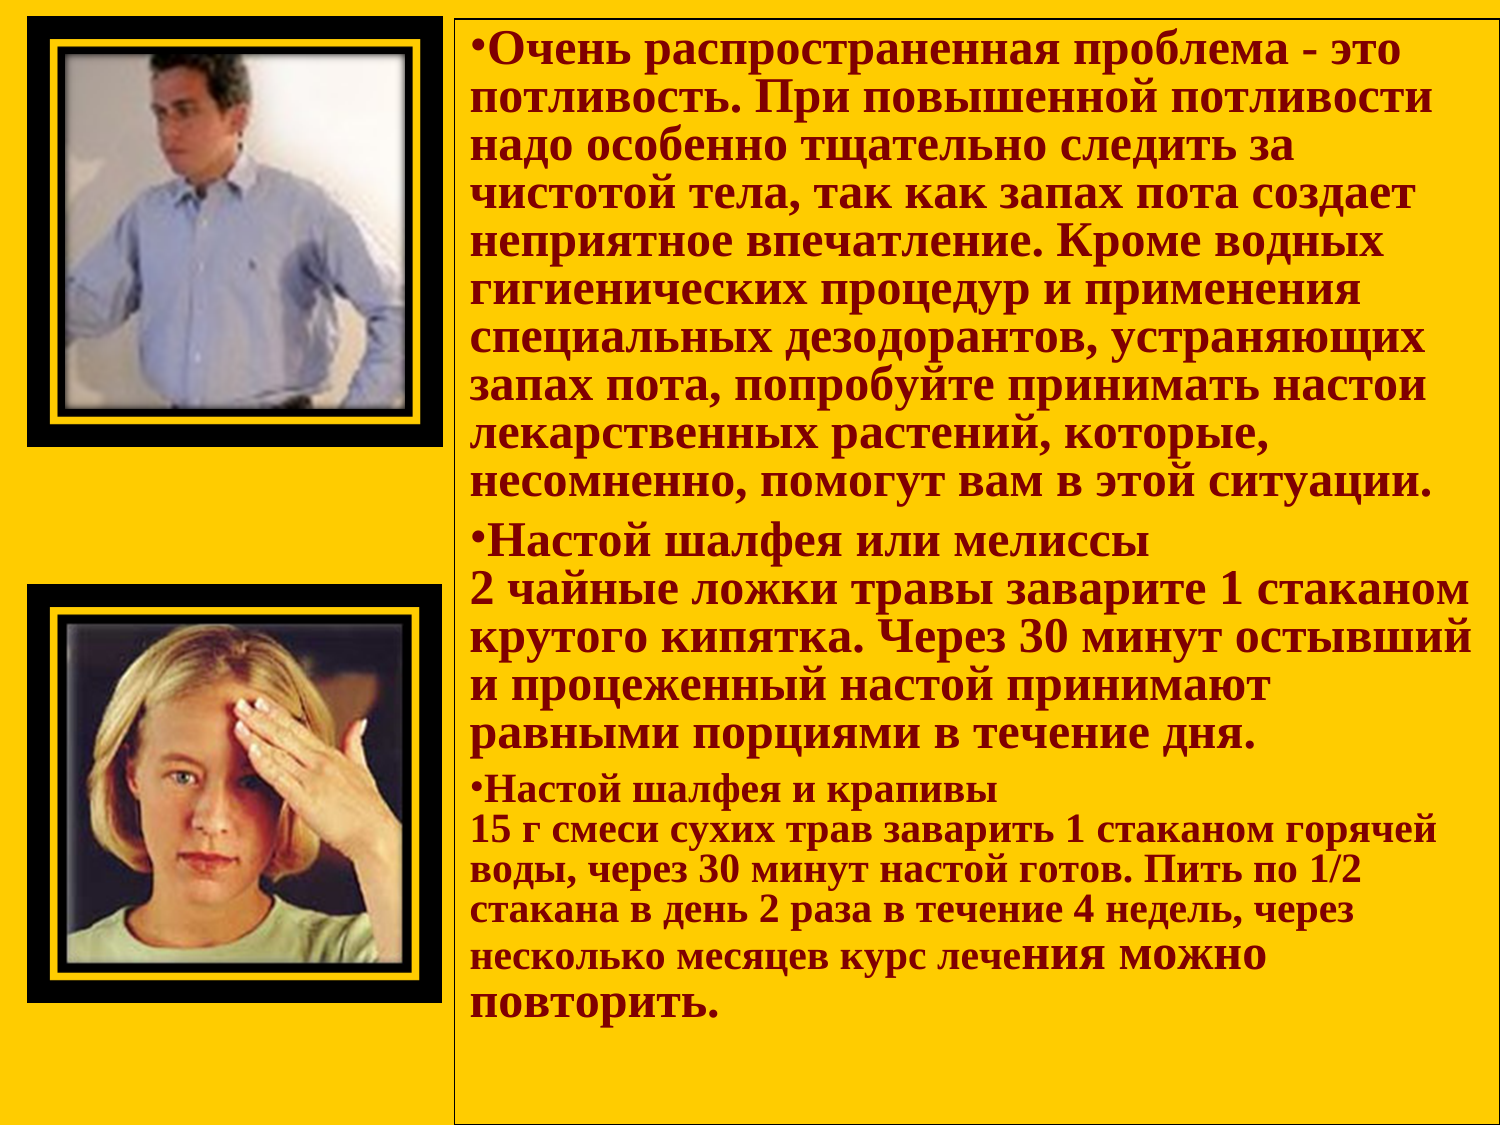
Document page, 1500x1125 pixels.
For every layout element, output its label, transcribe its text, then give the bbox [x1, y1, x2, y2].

picture [27, 584, 442, 1003]
picture [27, 16, 443, 447]
list Очень распространенная проблема - это потливость. При повышенной потливости надо особенно тщательно следить за чистотой тела, так как запах пота создает неприятное впечатление. Кроме водных гигиенических процедур и применения специальных дезодорантов, устраняющих запах пота, попробуйте принимать настои лекарственных растений, которые, несомненно, помогут вам в этой ситуации. Настой шалфея или мелиссы 2 чайные ложки травы заварите 1 стаканом крутого кипятка. Через 30 минут остывший и процеженный настой принимают равными порциями в течение дня. Настой шалфея и крапивы 15 г смеси сухих трав заварить 1 стаканом горячей воды, через 30 минут настой готов. Пить по 1/2 стакана в день 2 раза в течение 4 недель, через несколько месяцев курс лечения можно повторить. [454, 19, 1500, 1125]
